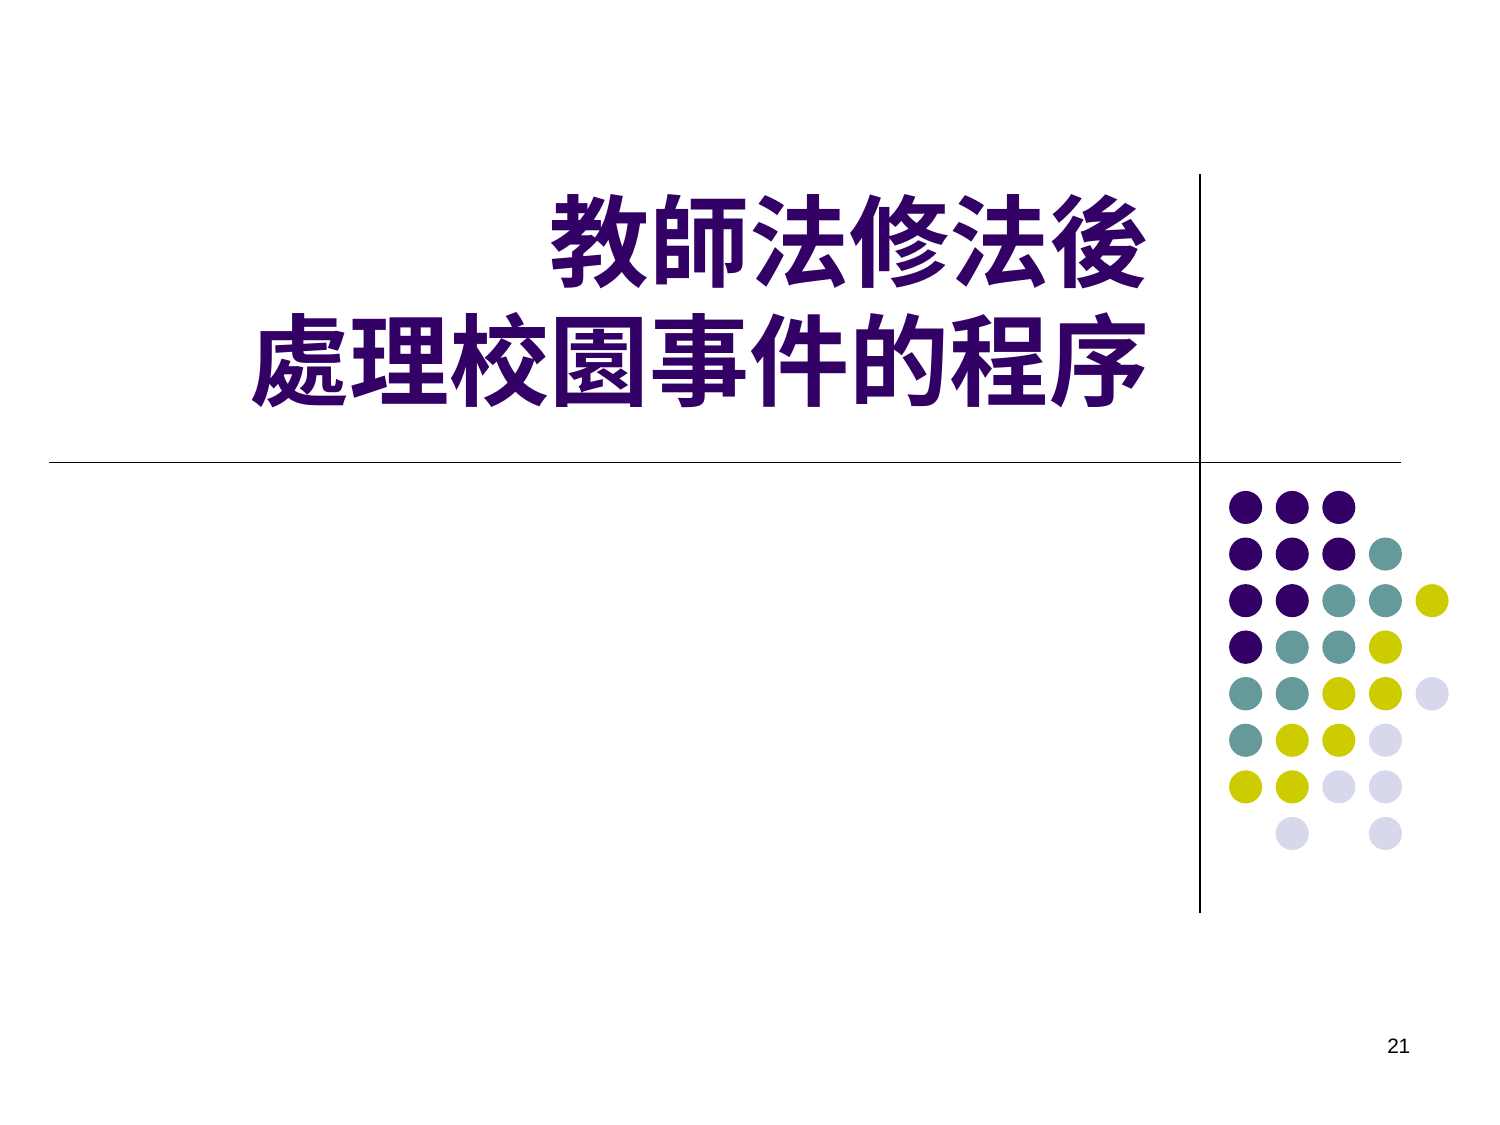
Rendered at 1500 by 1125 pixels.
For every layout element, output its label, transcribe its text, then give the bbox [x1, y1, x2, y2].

text_box <number> [1074, 1025, 1426, 1101]
title 教師法修法後 處理校園事件的程序 [51, 76, 1165, 427]
